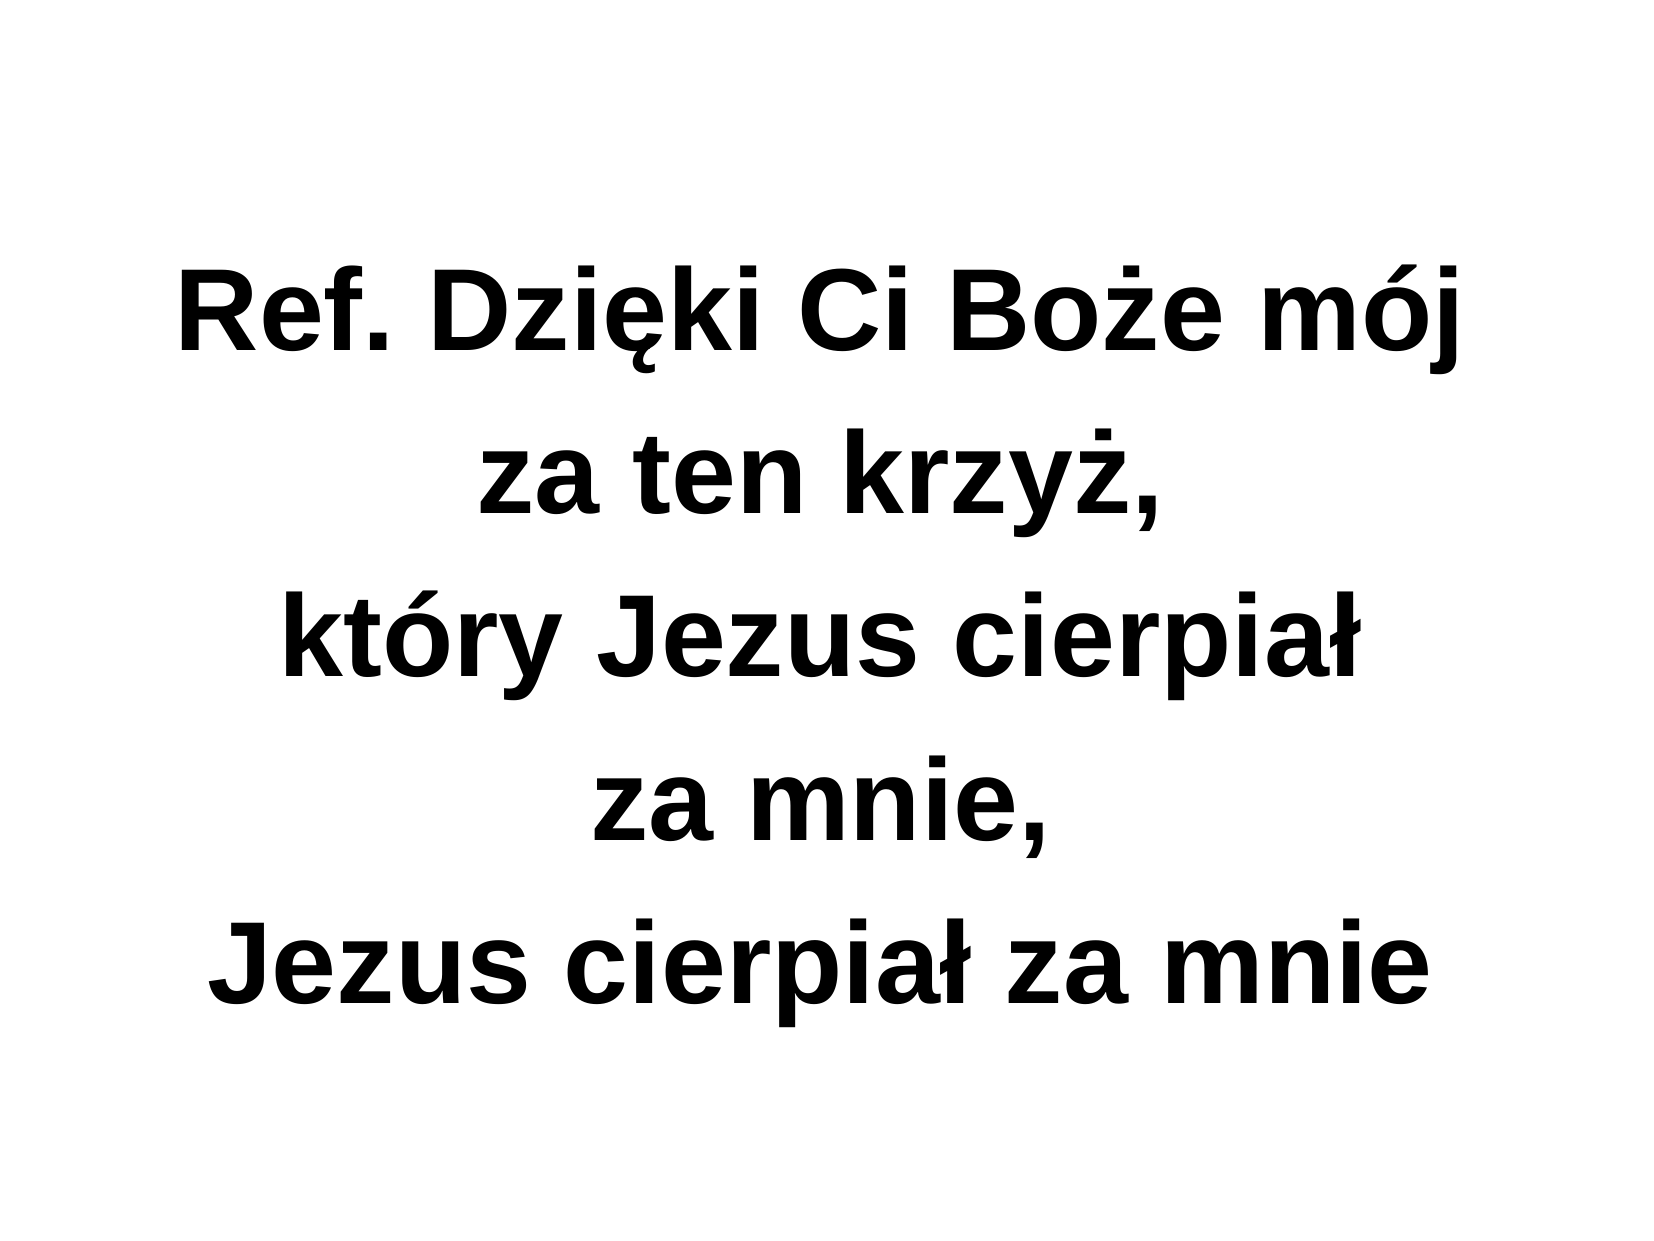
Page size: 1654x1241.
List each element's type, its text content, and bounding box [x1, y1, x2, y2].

subtitle Ref. Dzięki Ci Boże mój za ten krzyż, który Jezus cierpiał za mnie, Jezus cierpiał za mnie [0, 0, 1642, 1241]
